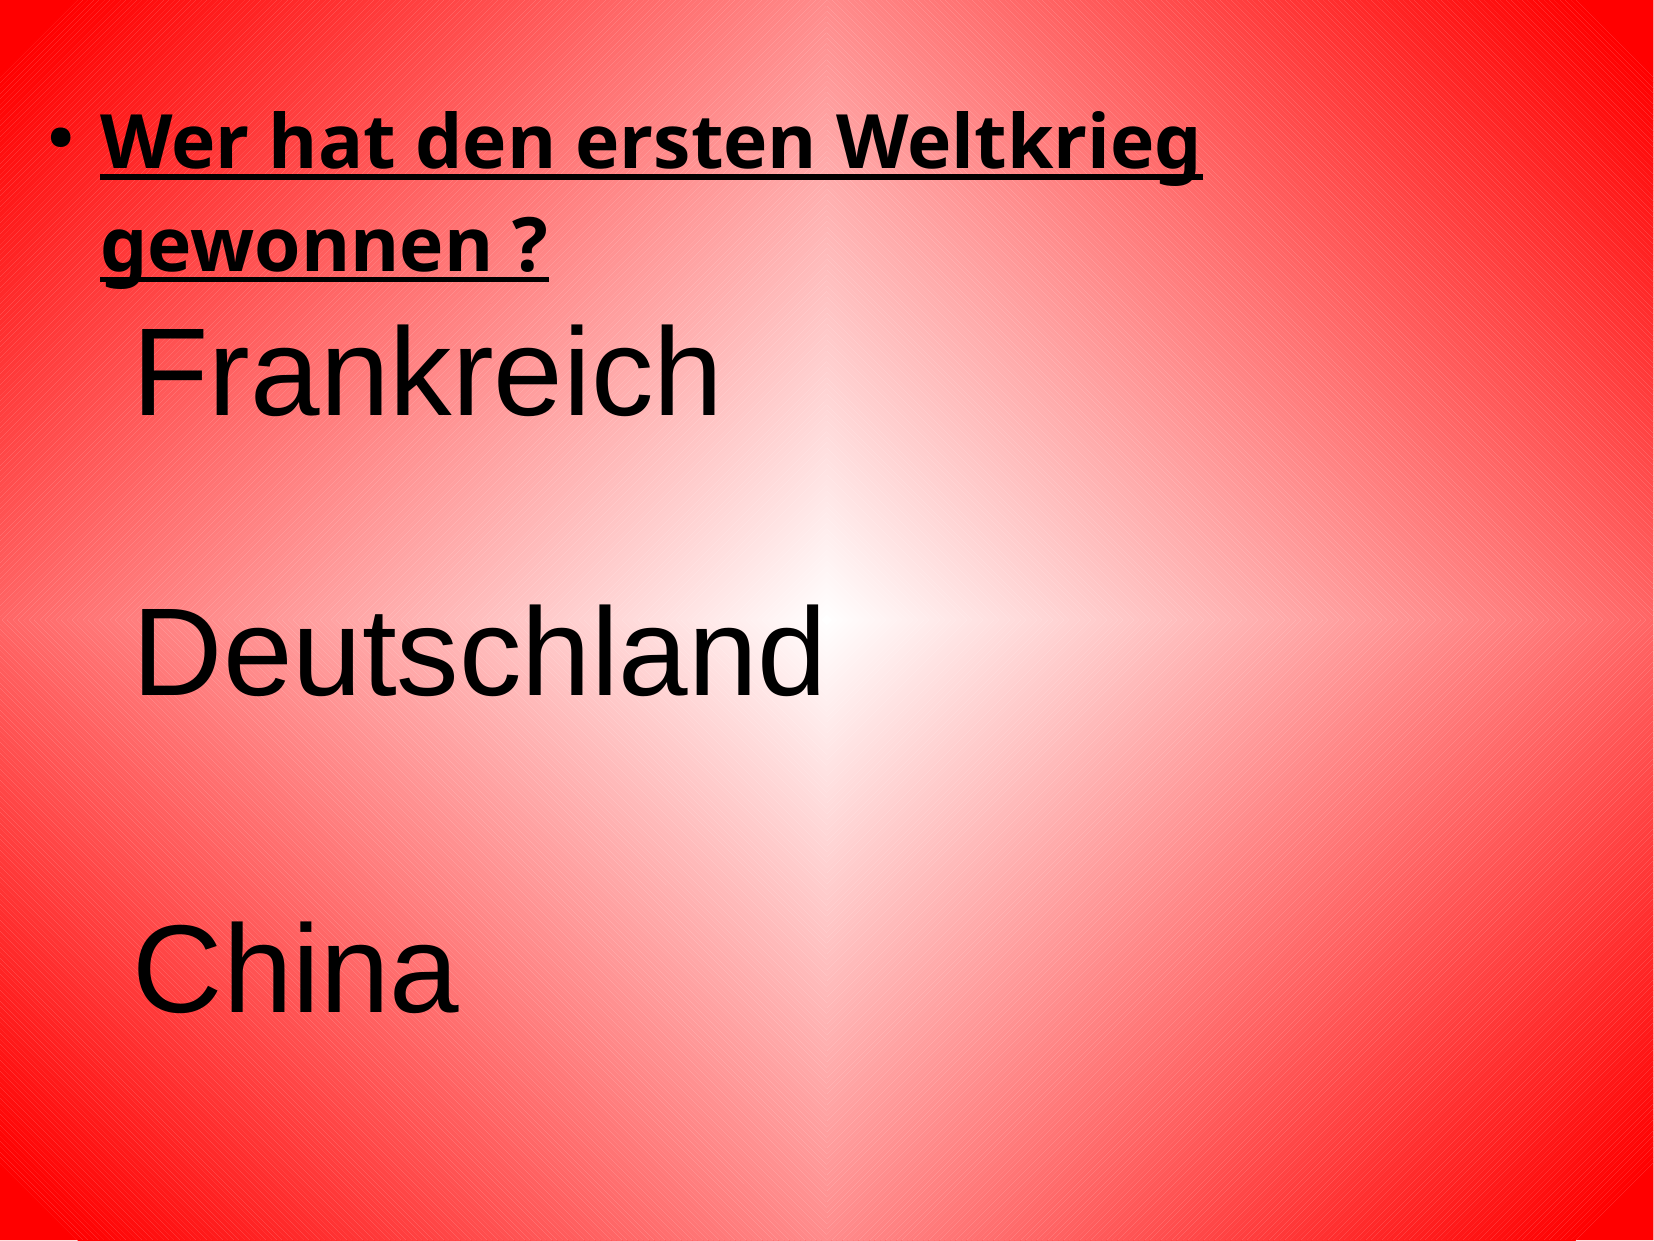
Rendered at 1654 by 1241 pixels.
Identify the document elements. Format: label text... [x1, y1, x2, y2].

text_box Frankreich Deutschland China [118, 295, 1536, 1098]
list Wer hat den ersten Weltkrieg gewonnen ? [29, 88, 1542, 908]
